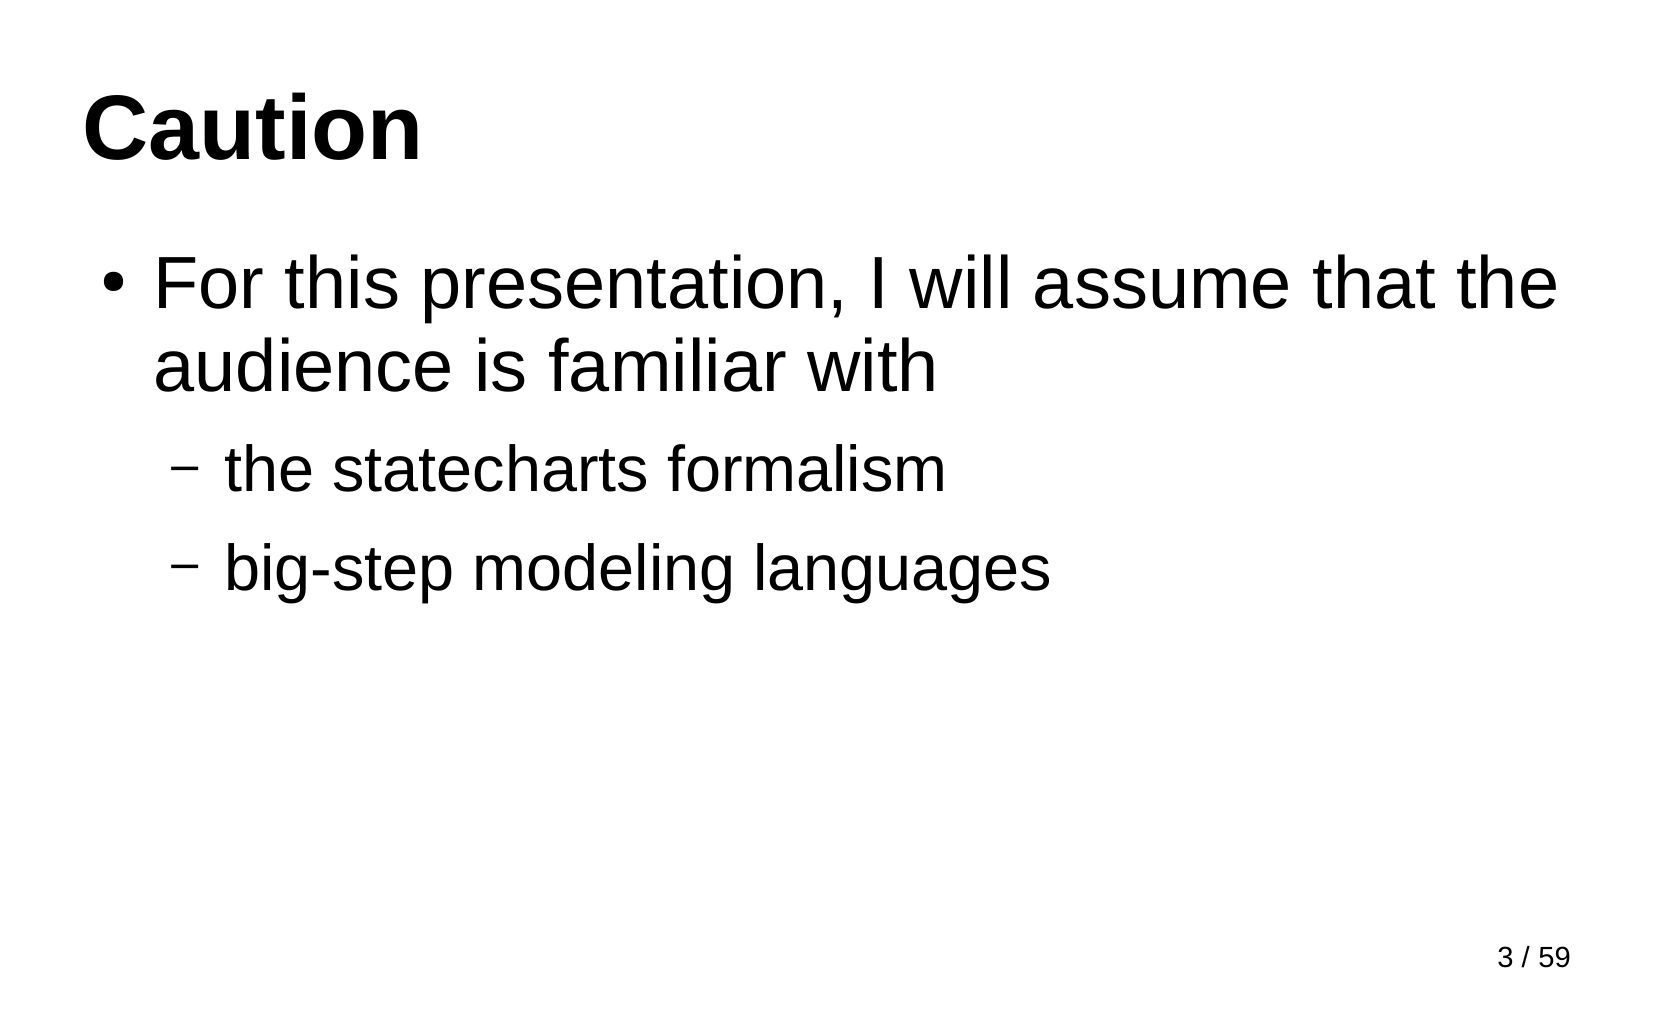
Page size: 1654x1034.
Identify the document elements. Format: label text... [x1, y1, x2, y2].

list For this presentation, I will assume that the audience is familiar with the statecharts formalism big-step modeling languages [82, 241, 1571, 842]
title Caution [82, 41, 1571, 214]
